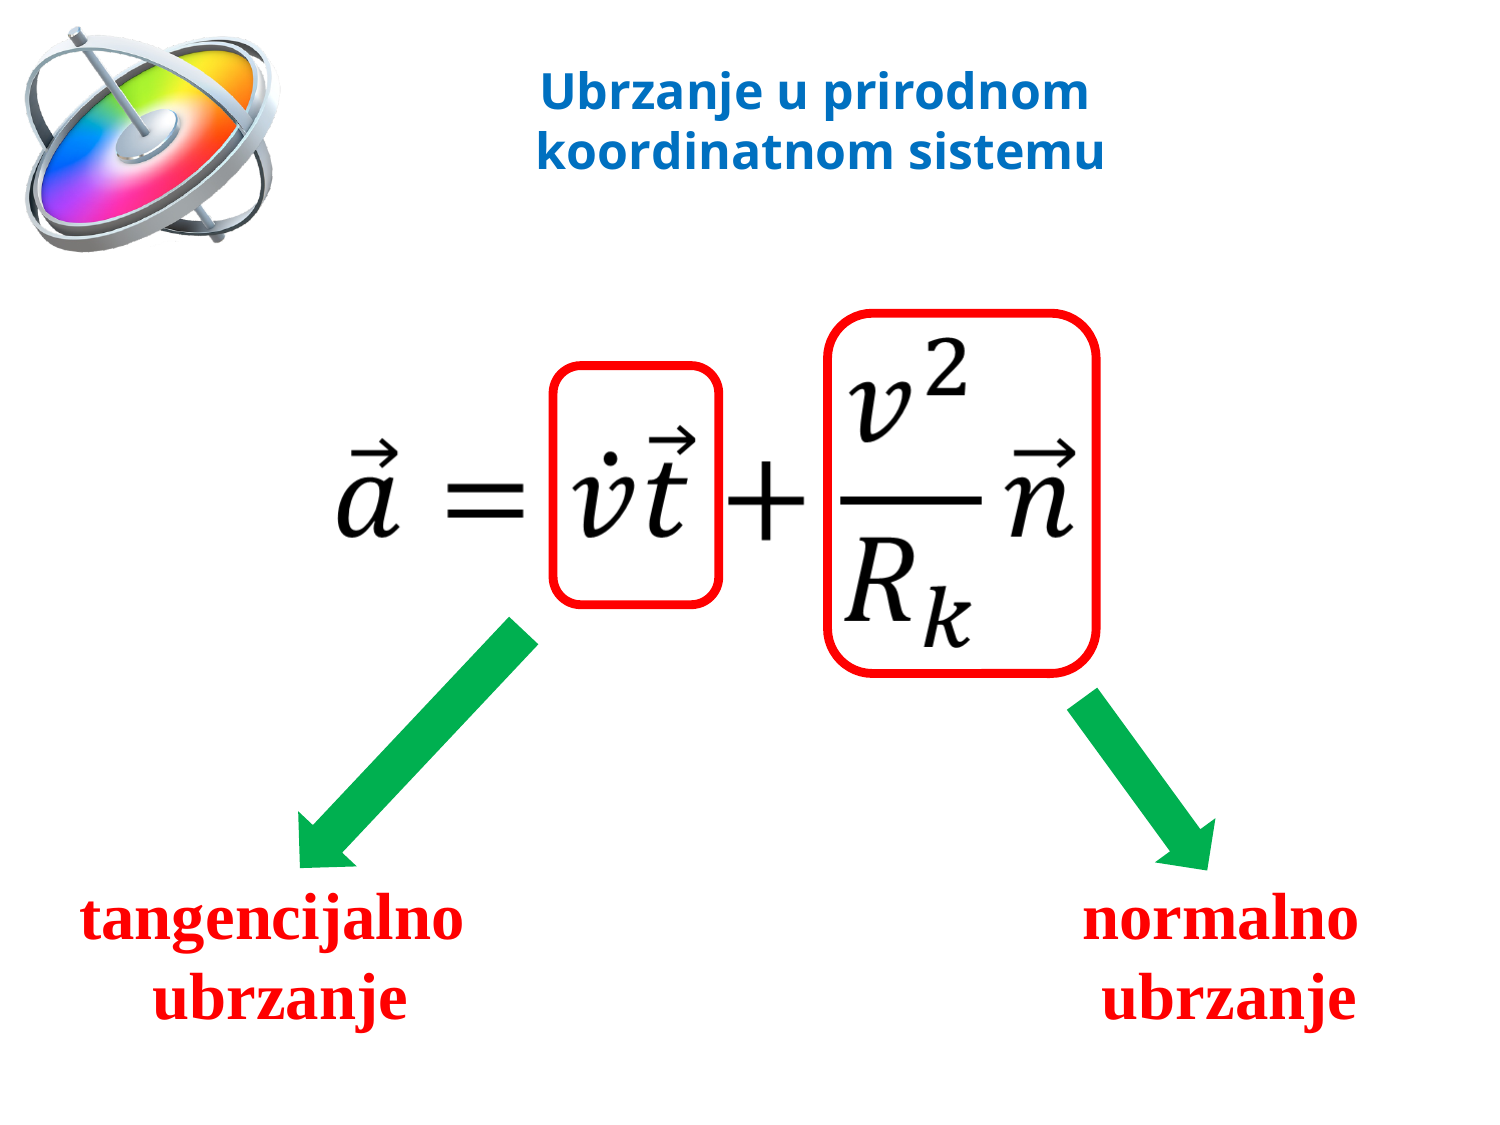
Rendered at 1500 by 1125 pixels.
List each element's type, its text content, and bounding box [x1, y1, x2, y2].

text_box [298, 616, 539, 869]
text_box tangencijalno ubrzanje [62, 865, 499, 1041]
text_box normalno ubrzanje [1011, 865, 1448, 1041]
picture [1072, 312, 1110, 659]
text_box Ubrzanje u prirodnom koordinatnom sistemu [434, 51, 1208, 187]
picture [22, 24, 281, 255]
picture [832, 318, 1091, 659]
text_box [1066, 687, 1216, 871]
picture [298, 312, 852, 659]
